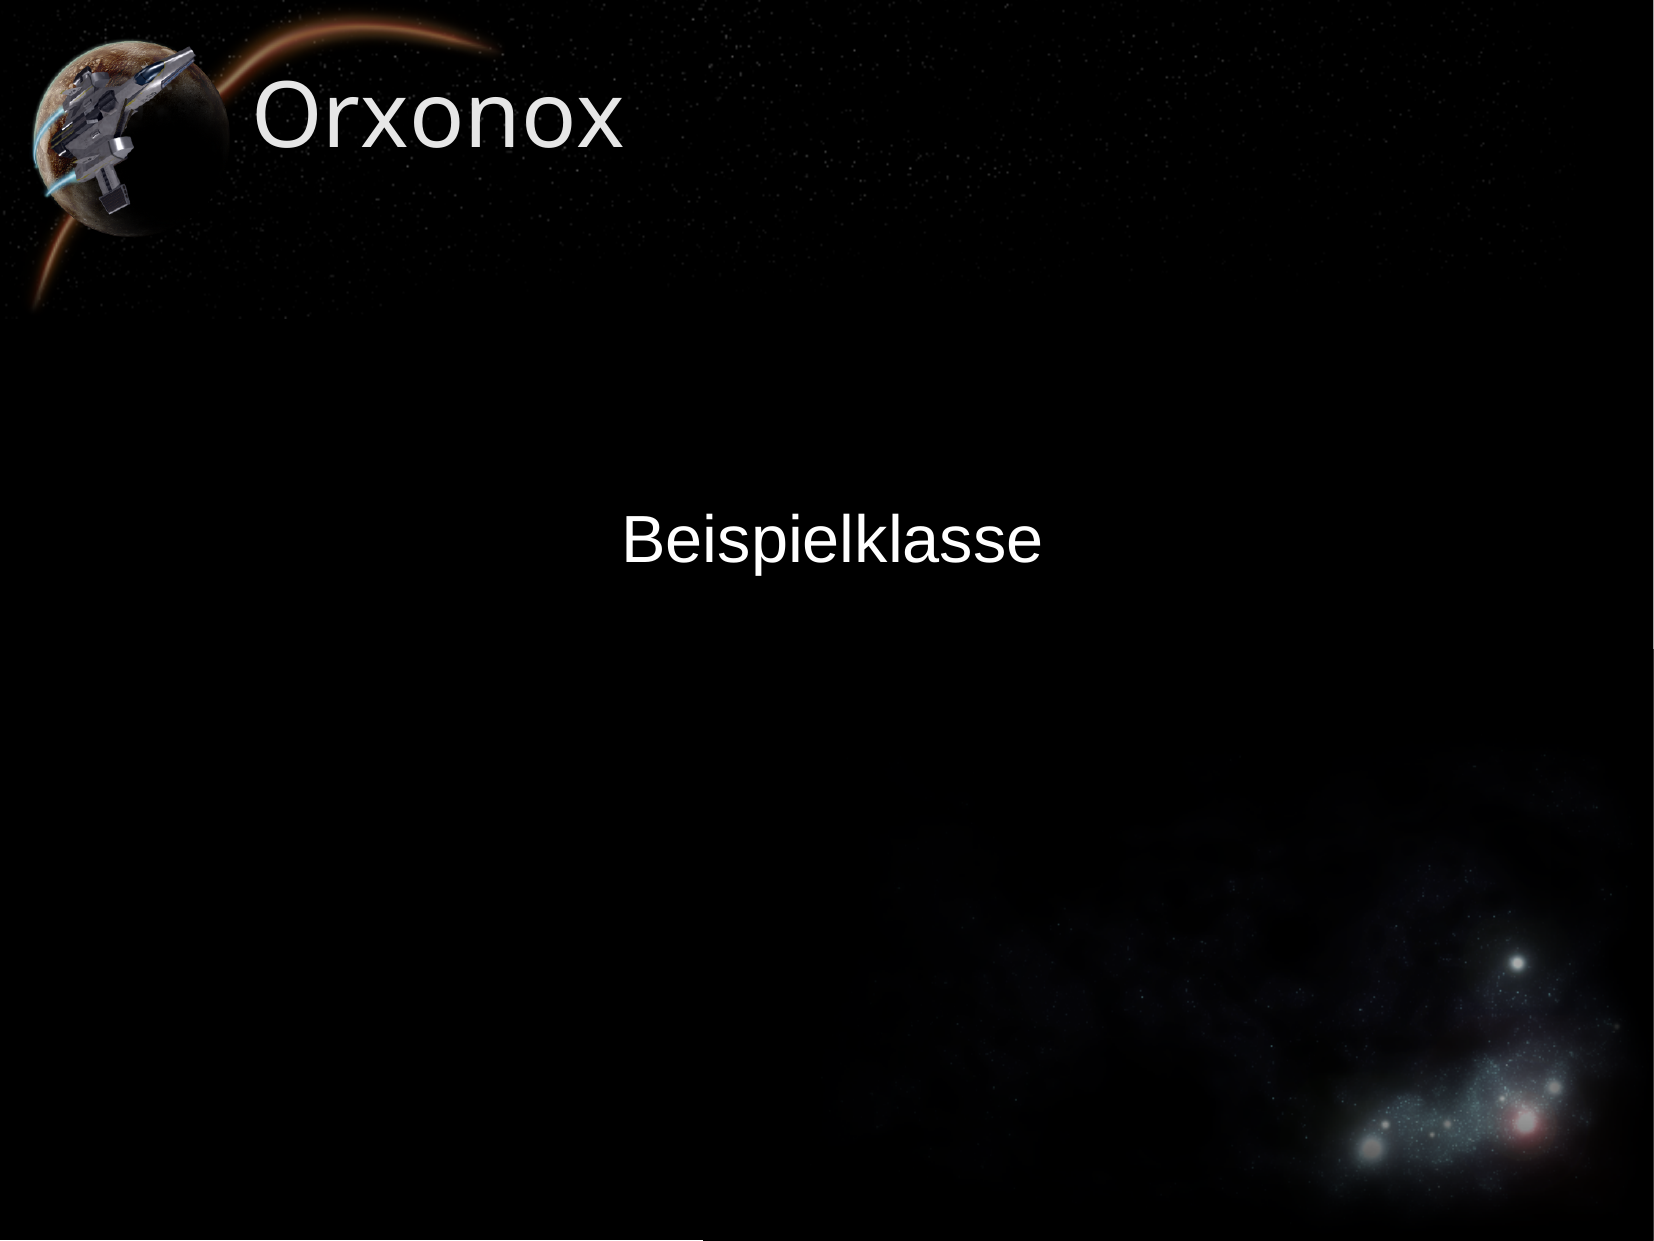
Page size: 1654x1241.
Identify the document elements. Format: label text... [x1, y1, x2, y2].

picture [703, 649, 1654, 1241]
picture [0, 0, 1607, 443]
subtitle Beispielklasse [88, 265, 1577, 814]
